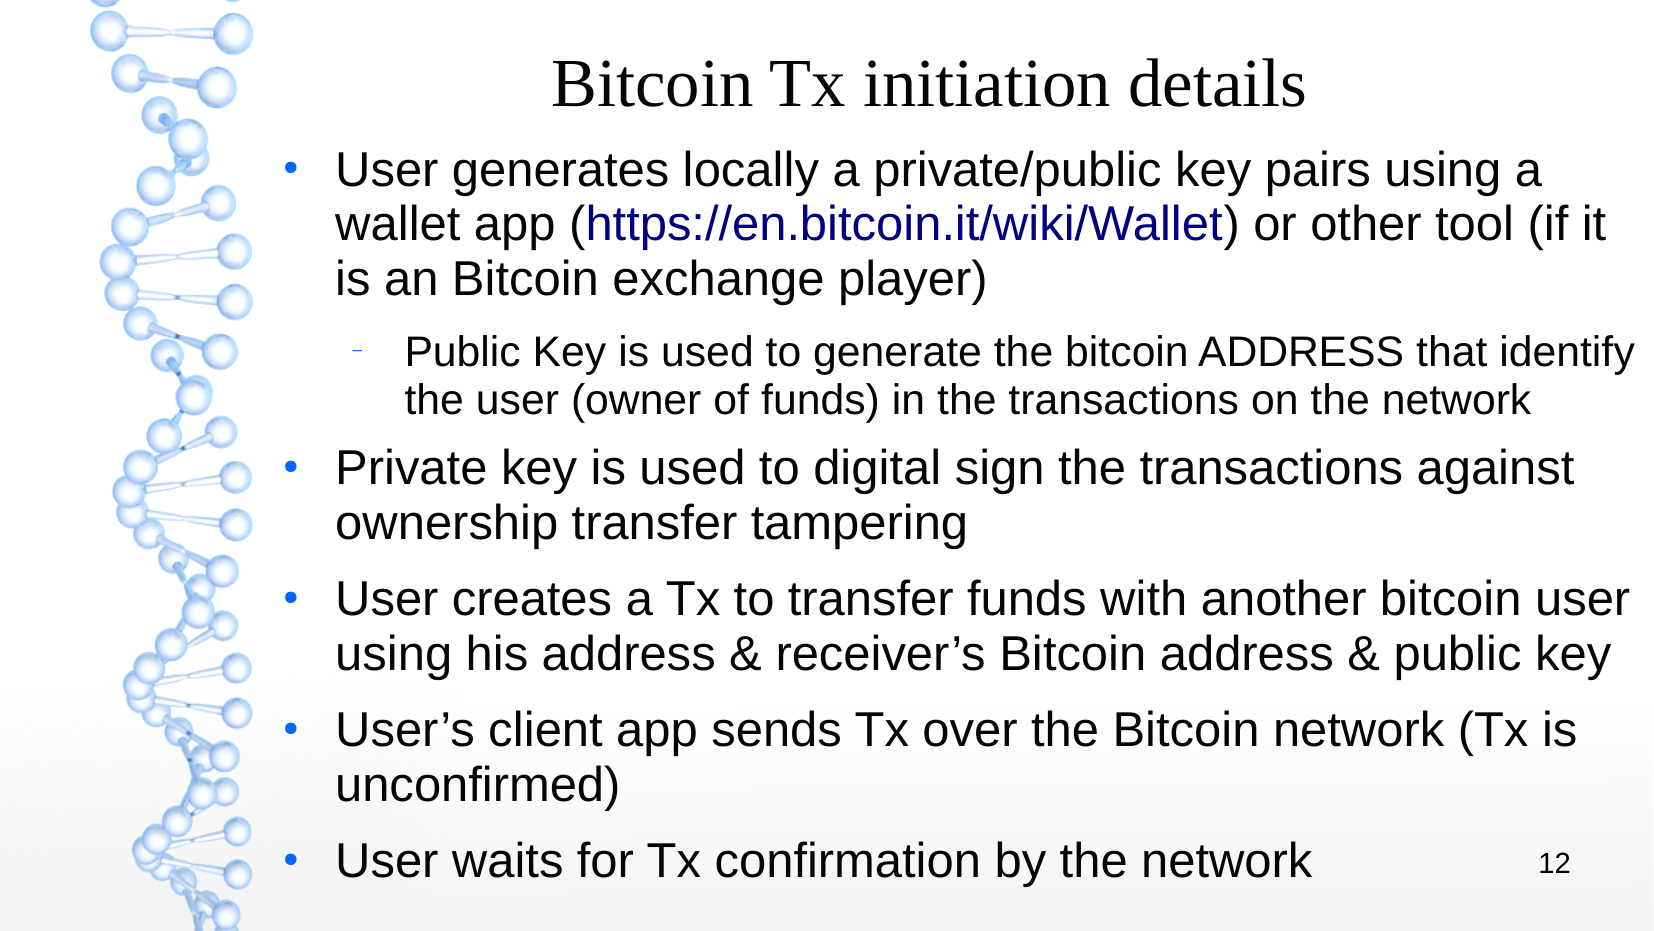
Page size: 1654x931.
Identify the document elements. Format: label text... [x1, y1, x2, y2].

title Bitcoin Tx initiation details [265, 35, 1595, 130]
picture [0, 0, 1654, 931]
list User generates locally a private/public key pairs using a wallet app (https://en.bitcoin.it/wiki/Wallet) or other tool (if it is an Bitcoin exchange player) Public Key is used to generate the bitcoin ADDRESS that identify the user (owner of funds) in the transactions on the network Private key is used to digital sign the transactions against ownership transfer tampering User creates a Tx to transfer funds with another bitcoin user using his address & receiver’s Bitcoin address & public key User’s client app sends Tx over the Bitcoin network (Tx is unconfirmed) User waits for Tx confirmation by the network [265, 141, 1642, 931]
